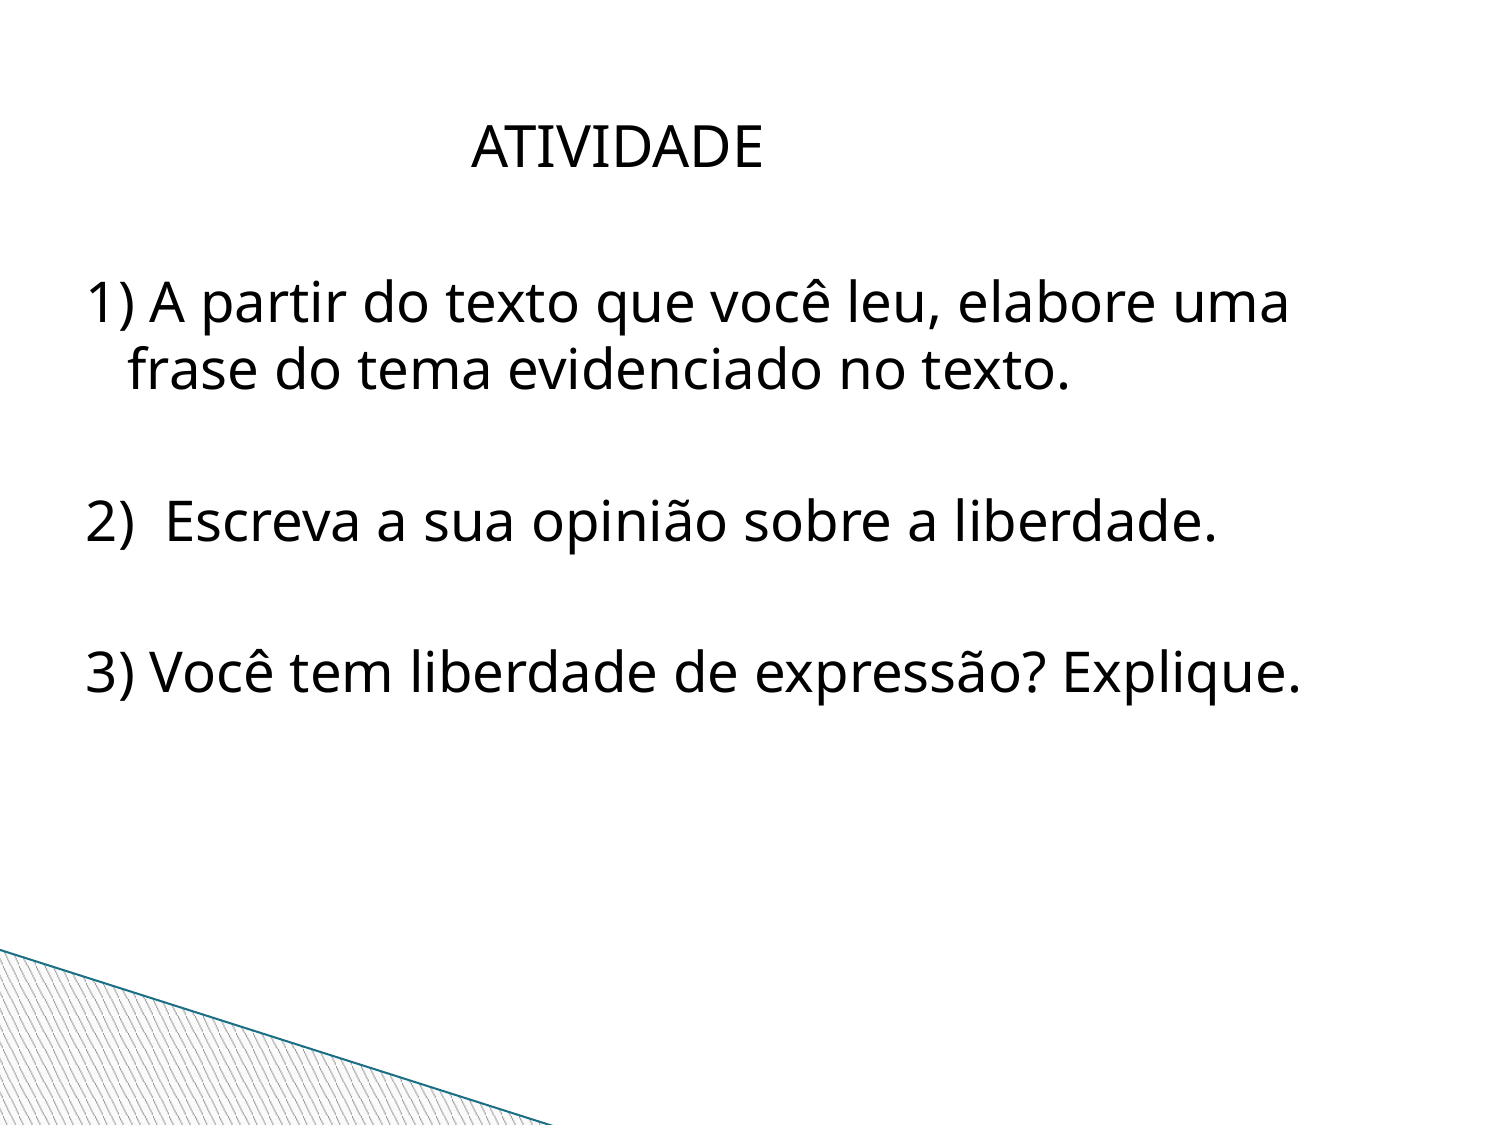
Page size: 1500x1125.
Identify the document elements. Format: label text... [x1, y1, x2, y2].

text_box ATIVIDADE 1) A partir do texto que você leu, elabore uma frase do tema evidenciado no texto. 2) Escreva a sua opinião sobre a liberdade. 3) Você tem liberdade de expressão? Explique. [53, 101, 1403, 1034]
picture [0, 952, 543, 1125]
